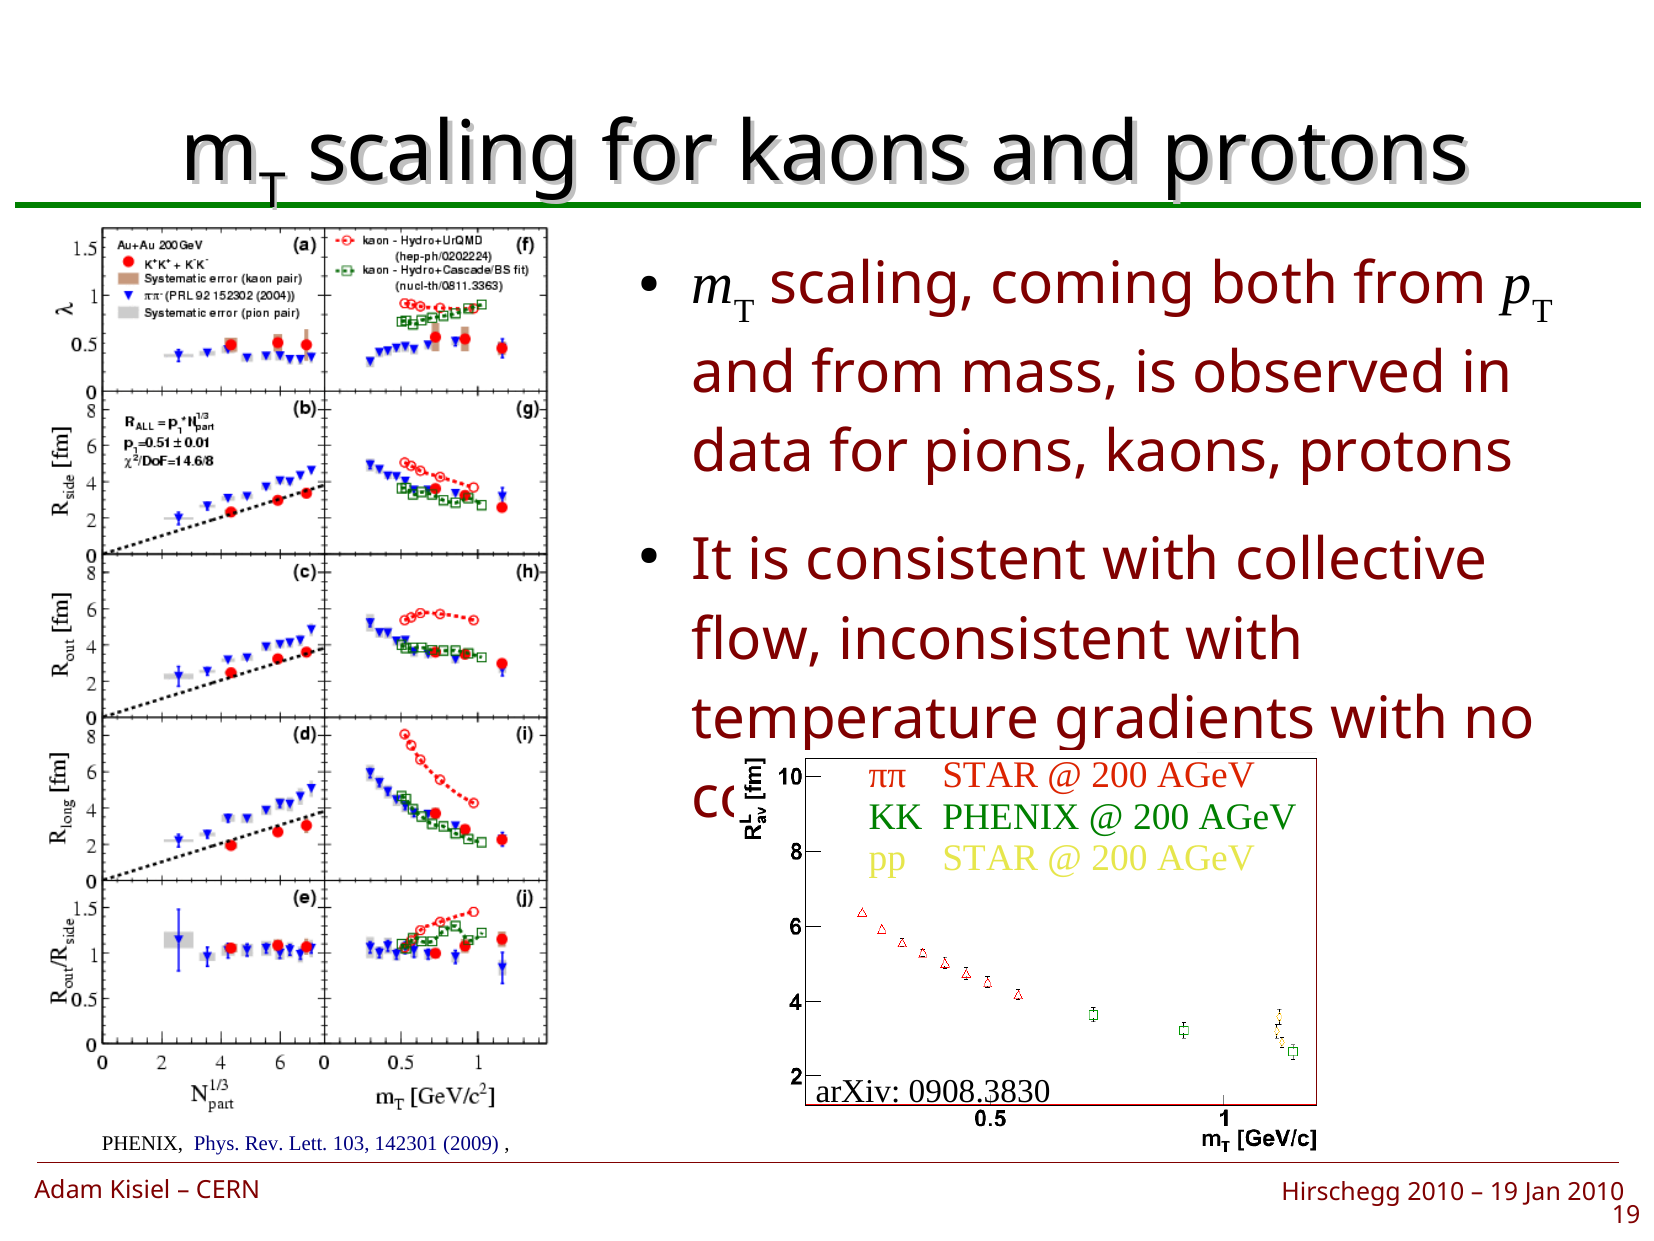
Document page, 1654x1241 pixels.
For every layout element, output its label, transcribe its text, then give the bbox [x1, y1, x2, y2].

text_box arXiv: 0908.3830 [815, 1073, 1052, 1111]
text_box ππ STAR @ 200 AGeV KK PHENIX @ 200 AGeV pp STAR @ 200 AGeV [868, 754, 1297, 879]
title mT scaling for kaons and protons [119, 52, 1532, 261]
list mT scaling, coming both from pT and from mass, is observed in data for pions, kaons, protons It is consistent with collective flow, inconsistent with temperature gradients with no collectivity [620, 241, 1592, 1103]
picture [47, 210, 552, 1116]
picture [734, 750, 1328, 1154]
text_box PHENIX, Phys. Rev. Lett. 103, 142301 (2009) , [101, 1131, 568, 1155]
